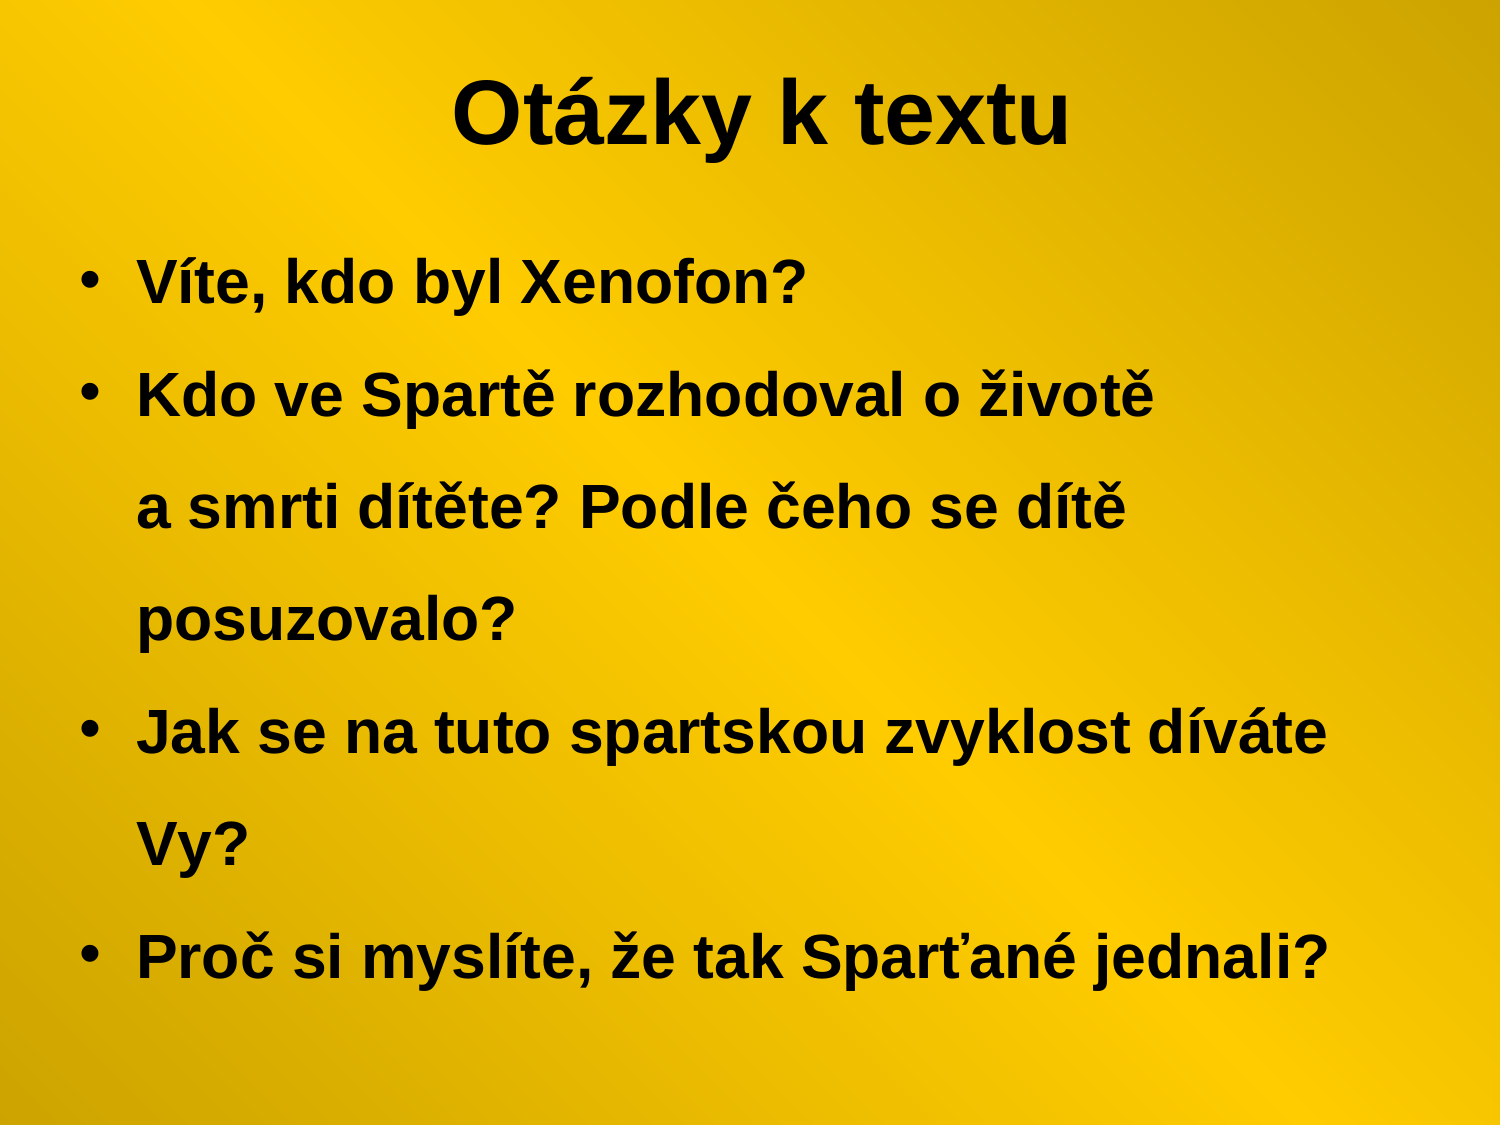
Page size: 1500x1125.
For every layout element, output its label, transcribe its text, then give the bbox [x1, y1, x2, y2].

list Víte, kdo byl Xenofon? Kdo ve Spartě rozhodoval o životě a smrti dítěte? Podle čeho se dítě posuzovalo? Jak se na tuto spartskou zvyklost díváte Vy? Proč si myslíte, že tak Sparťané jednali? [64, 196, 1427, 1047]
title Otázky k textu [100, 30, 1426, 186]
